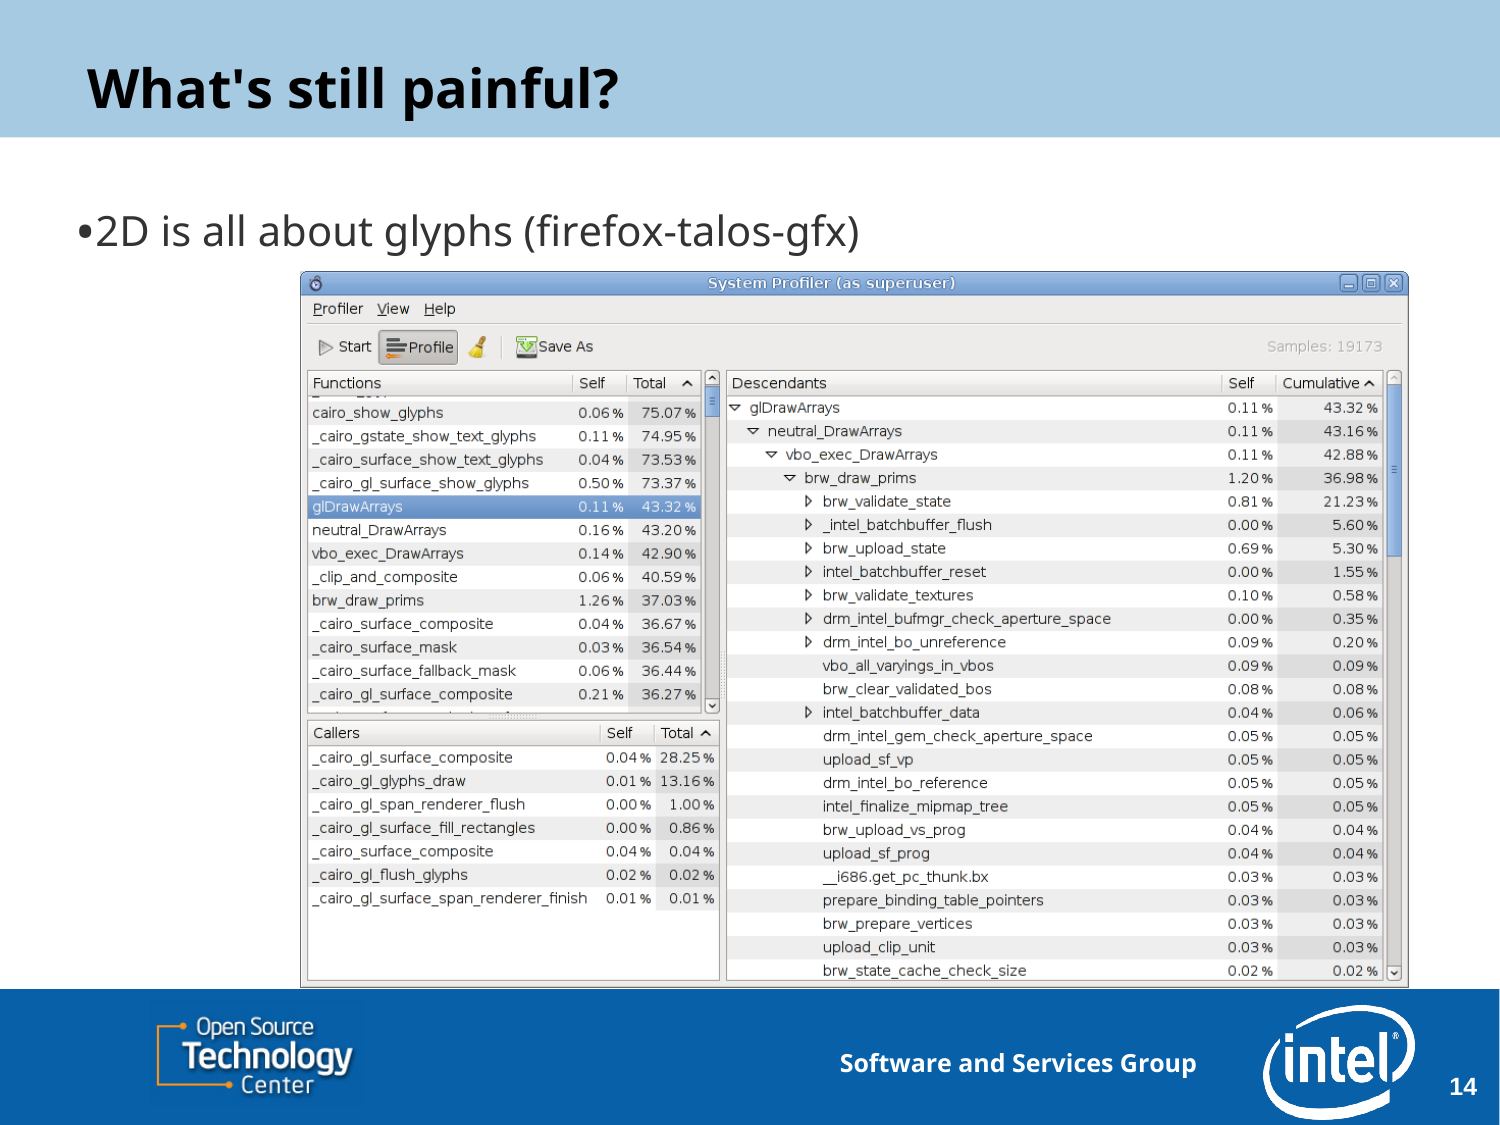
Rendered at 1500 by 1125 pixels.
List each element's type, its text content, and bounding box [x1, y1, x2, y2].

picture [150, 999, 365, 1106]
title What's still painful? [87, 44, 1446, 131]
picture [300, 271, 1409, 988]
picture [1263, 1005, 1415, 1120]
list 2D is all about glyphs (firefox-talos-gfx) [74, 202, 1425, 930]
